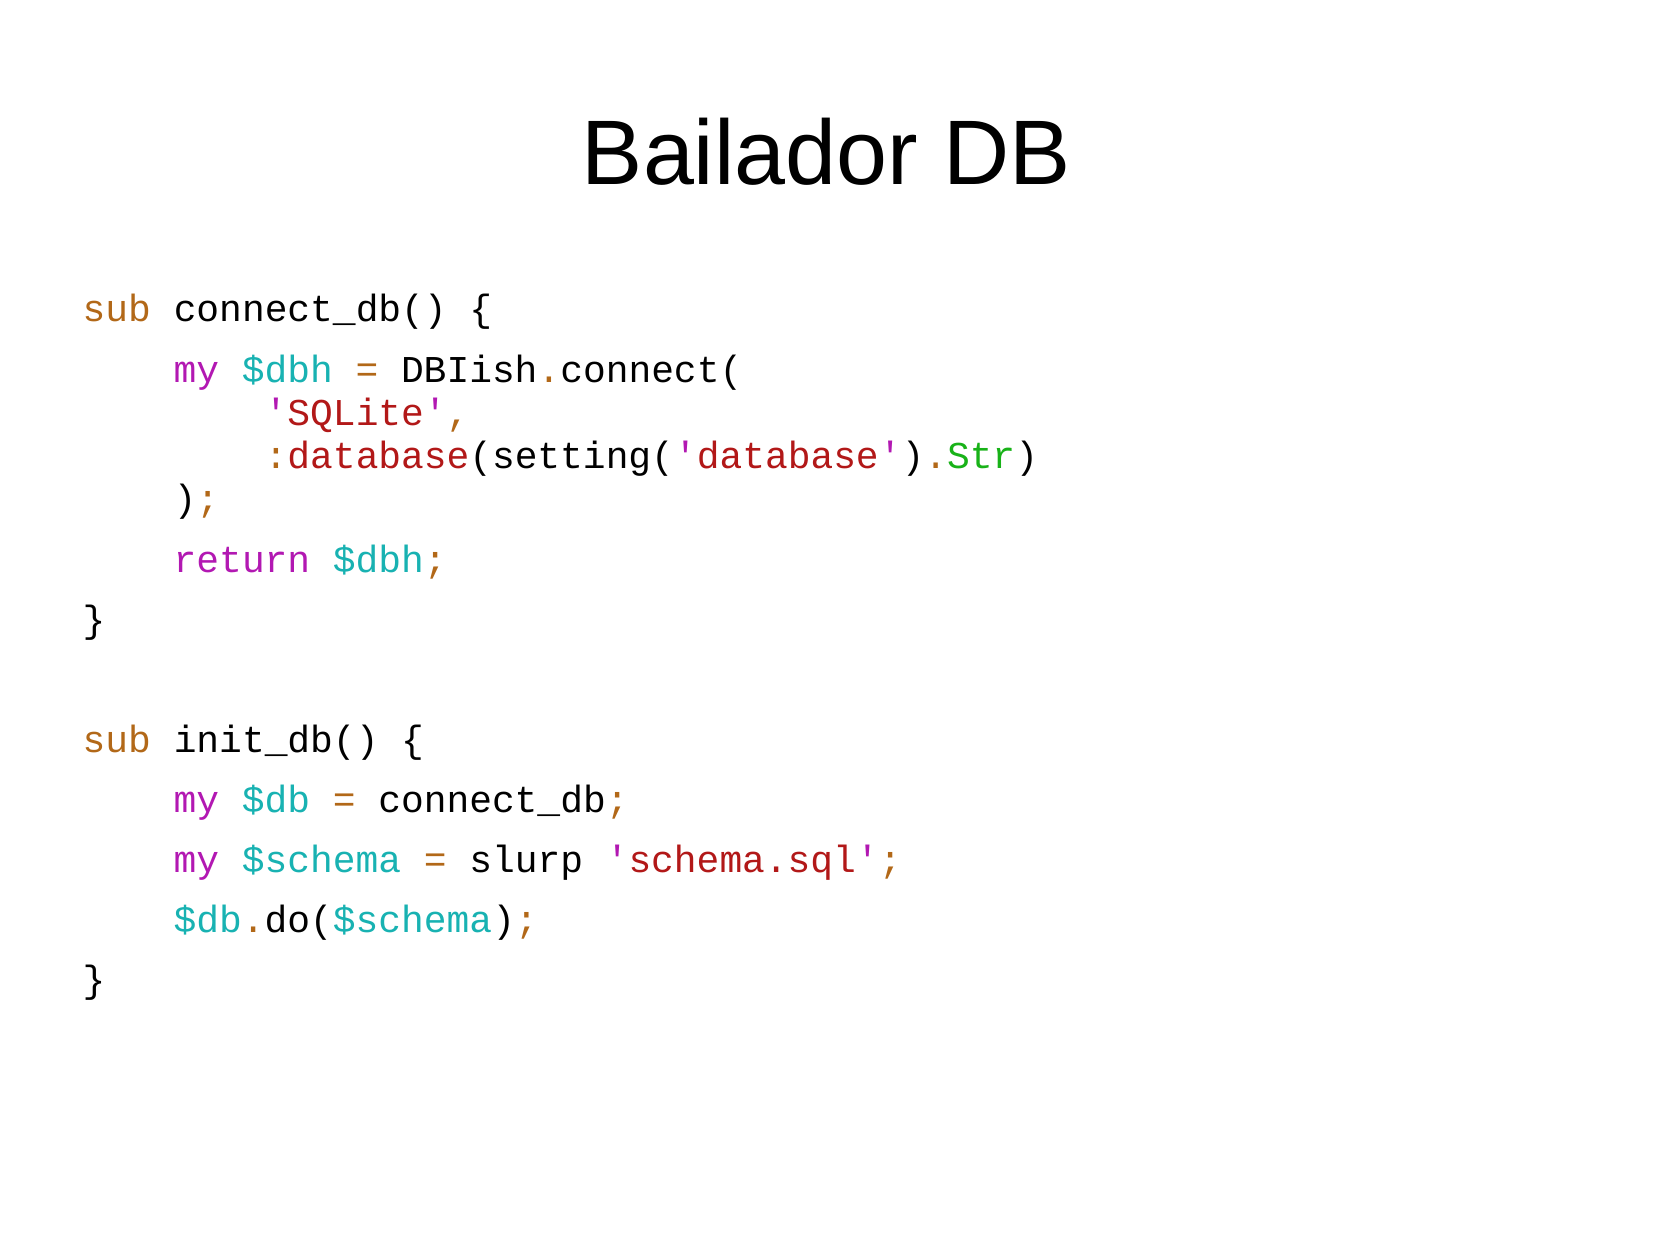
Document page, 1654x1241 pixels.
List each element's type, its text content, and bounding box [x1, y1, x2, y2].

list sub connect_db() { my $dbh = DBIish.connect( 'SQLite', :database(setting('database').Str) ); return $dbh; } sub init_db() { my $db = connect_db; my $schema = slurp 'schema.sql'; $db.do($schema); } [82, 290, 1571, 1010]
title Bailador DB [82, 49, 1571, 257]
